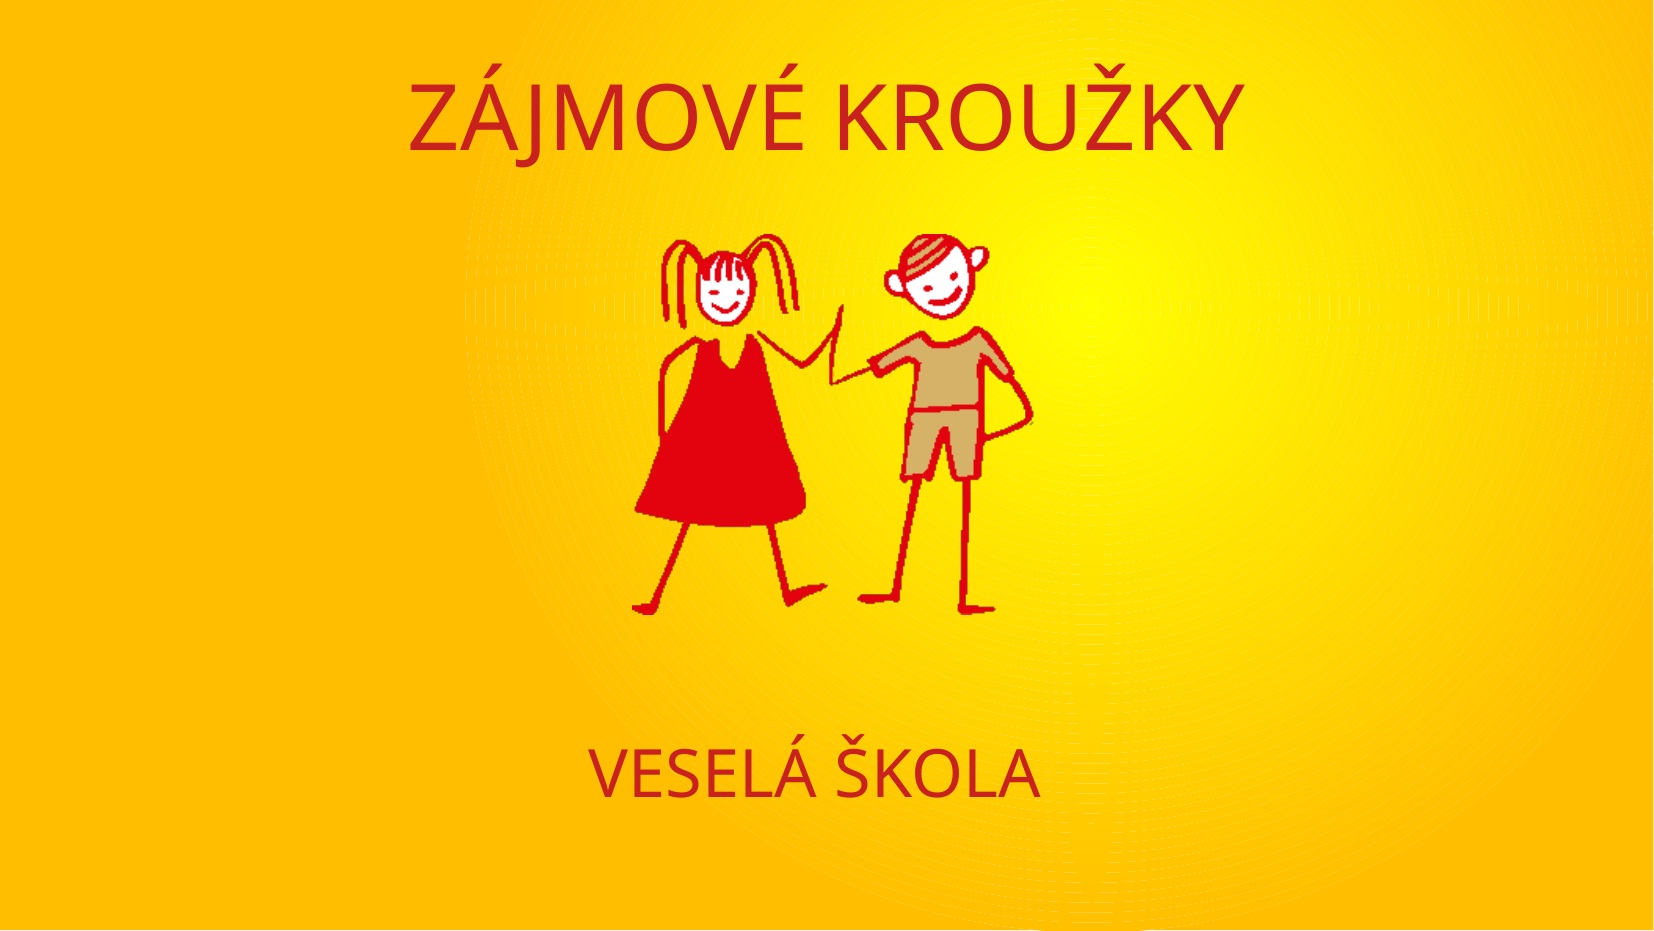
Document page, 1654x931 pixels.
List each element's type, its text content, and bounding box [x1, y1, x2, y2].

subtitle VESELÁ ŠKOLA [70, 661, 1559, 881]
title ZÁJMOVÉ KROUŽKY [82, 37, 1571, 193]
picture [632, 234, 1035, 615]
